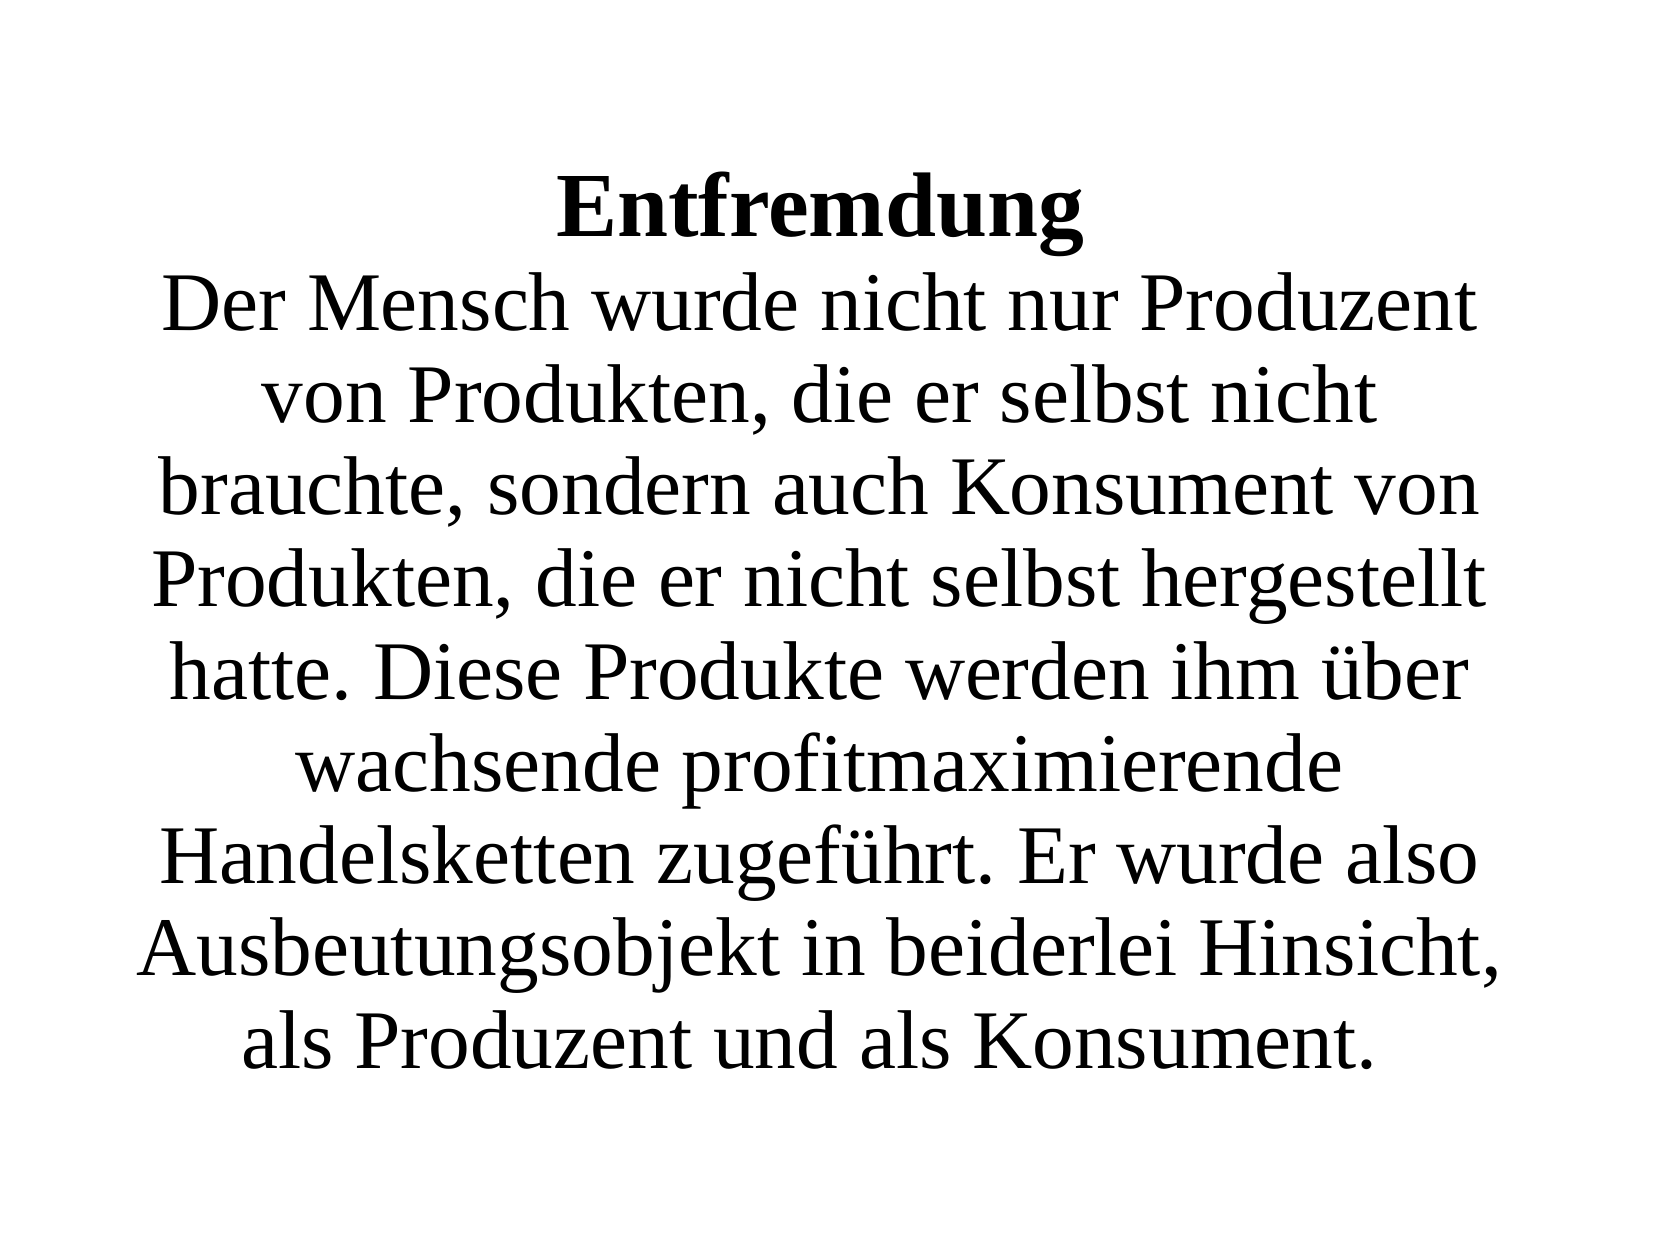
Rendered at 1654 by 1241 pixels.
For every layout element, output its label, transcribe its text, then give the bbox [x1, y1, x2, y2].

text_box Entfremdung Der Mensch wurde nicht nur Produzent von Produkten, die er selbst nicht brauchte, sondern auch Konsument von Produkten, die er nicht selbst hergestellt hatte. Diese Produkte werden ihm über wachsende profitmaximierende Handelsketten zugeführt. Er wurde also Ausbeutungsobjekt in beiderlei Hinsicht, als Produzent und als Konsument. [121, 147, 1545, 1097]
